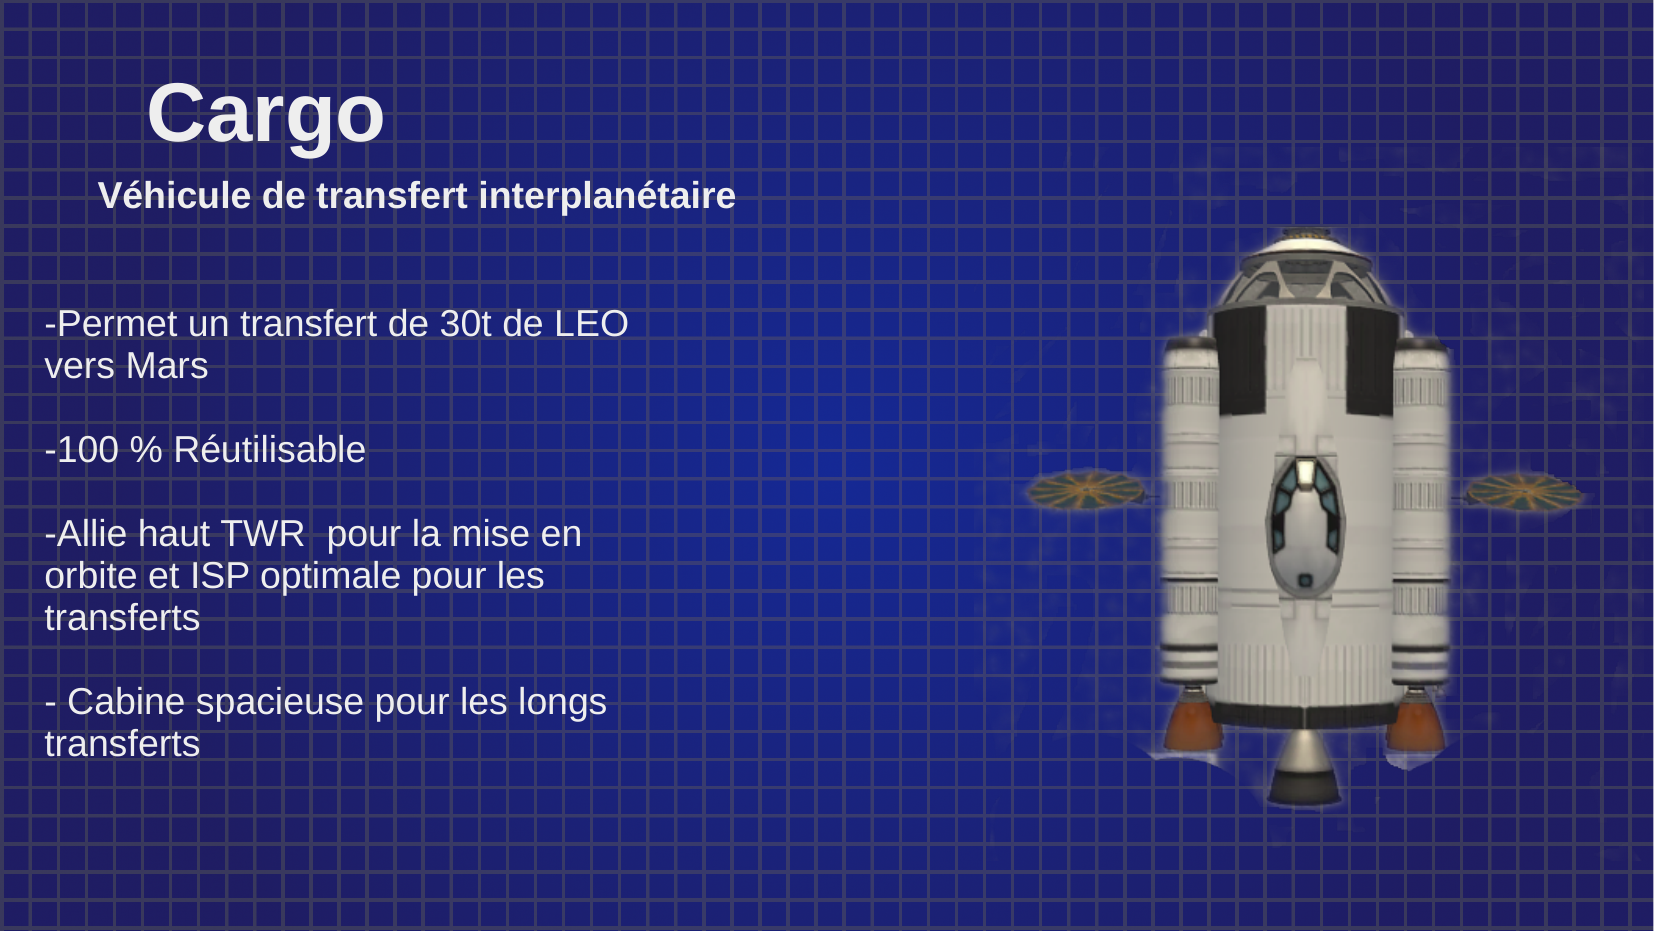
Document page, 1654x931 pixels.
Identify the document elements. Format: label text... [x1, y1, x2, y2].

text_box Cargo [131, 59, 402, 166]
picture [0, 0, 1654, 931]
text_box -Permet un transfert de 30t de LEO vers Mars -100 % Réutilisable -Allie haut TWR pour la mise en orbite et ISP optimale pour les transferts - Cabine spacieuse pour les longs transferts [29, 295, 680, 931]
text_box Véhicule de transfert interplanétaire [82, 166, 971, 264]
